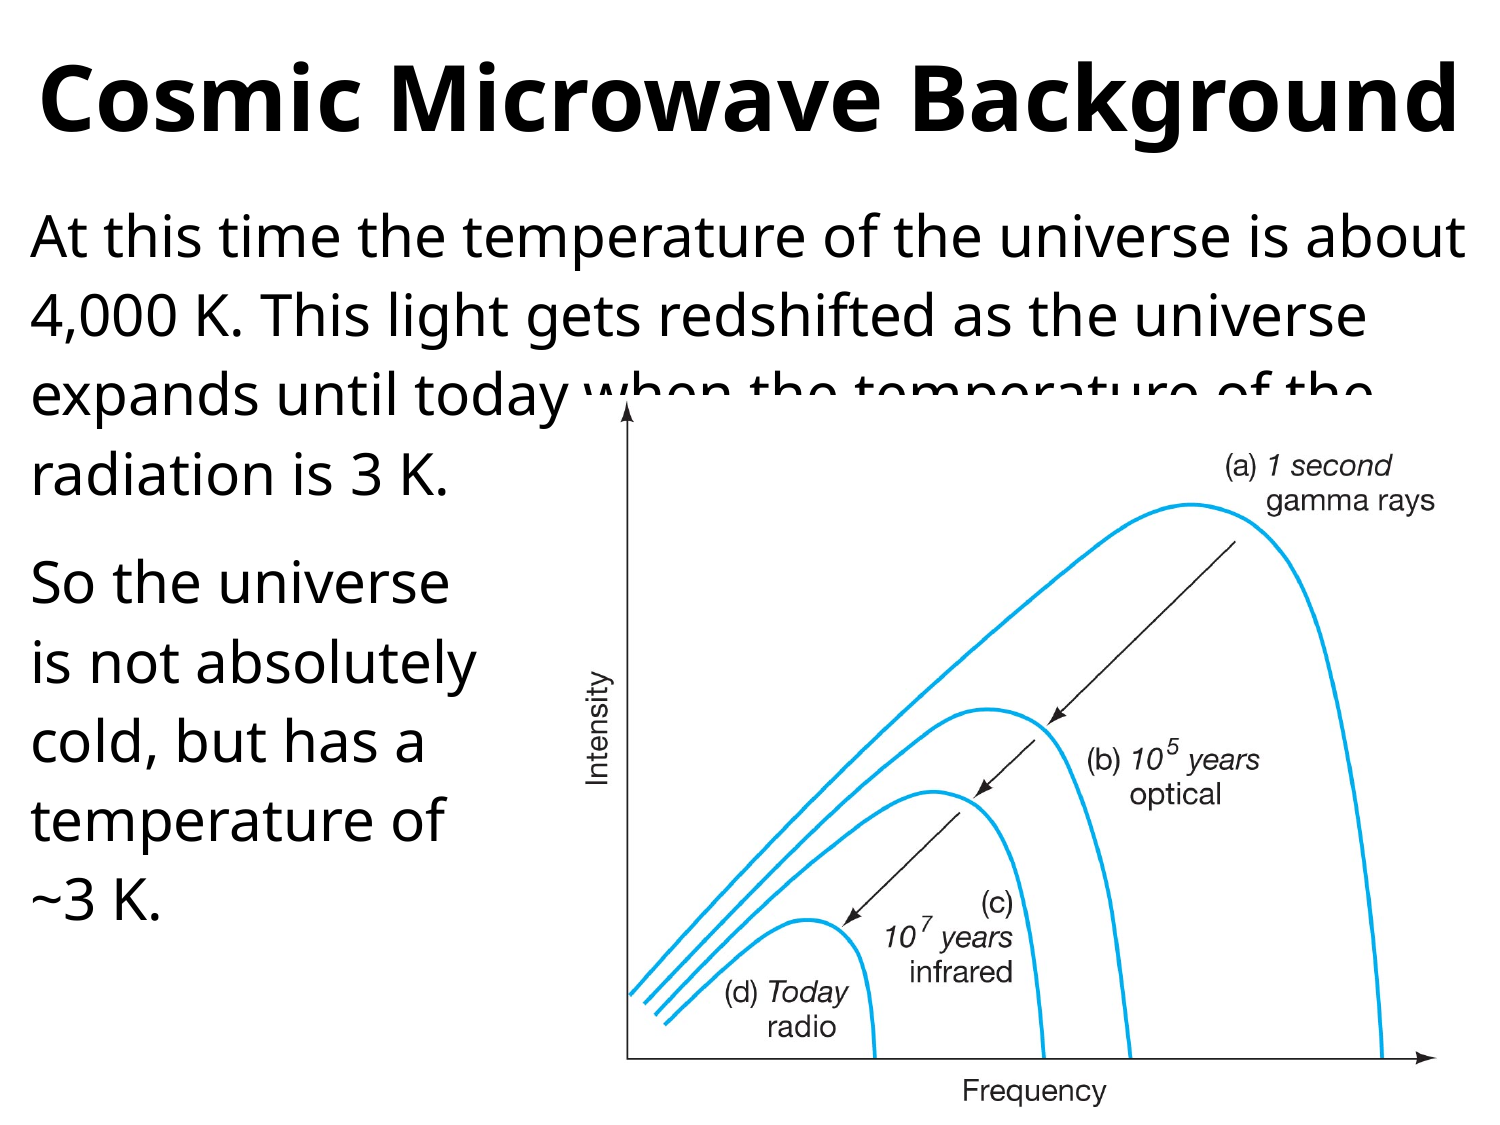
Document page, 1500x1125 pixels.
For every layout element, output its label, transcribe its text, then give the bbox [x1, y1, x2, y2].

list At this time the temperature of the universe is about 4,000 K. This light gets redshifted as the universe expands until today when the temperature of the radiation is 3 K. So the universe is not absolutely cold, but has a temperature of ~3 K. [30, 195, 1471, 1096]
title Cosmic Microwave Background [30, 21, 1471, 172]
picture [579, 395, 1441, 1108]
